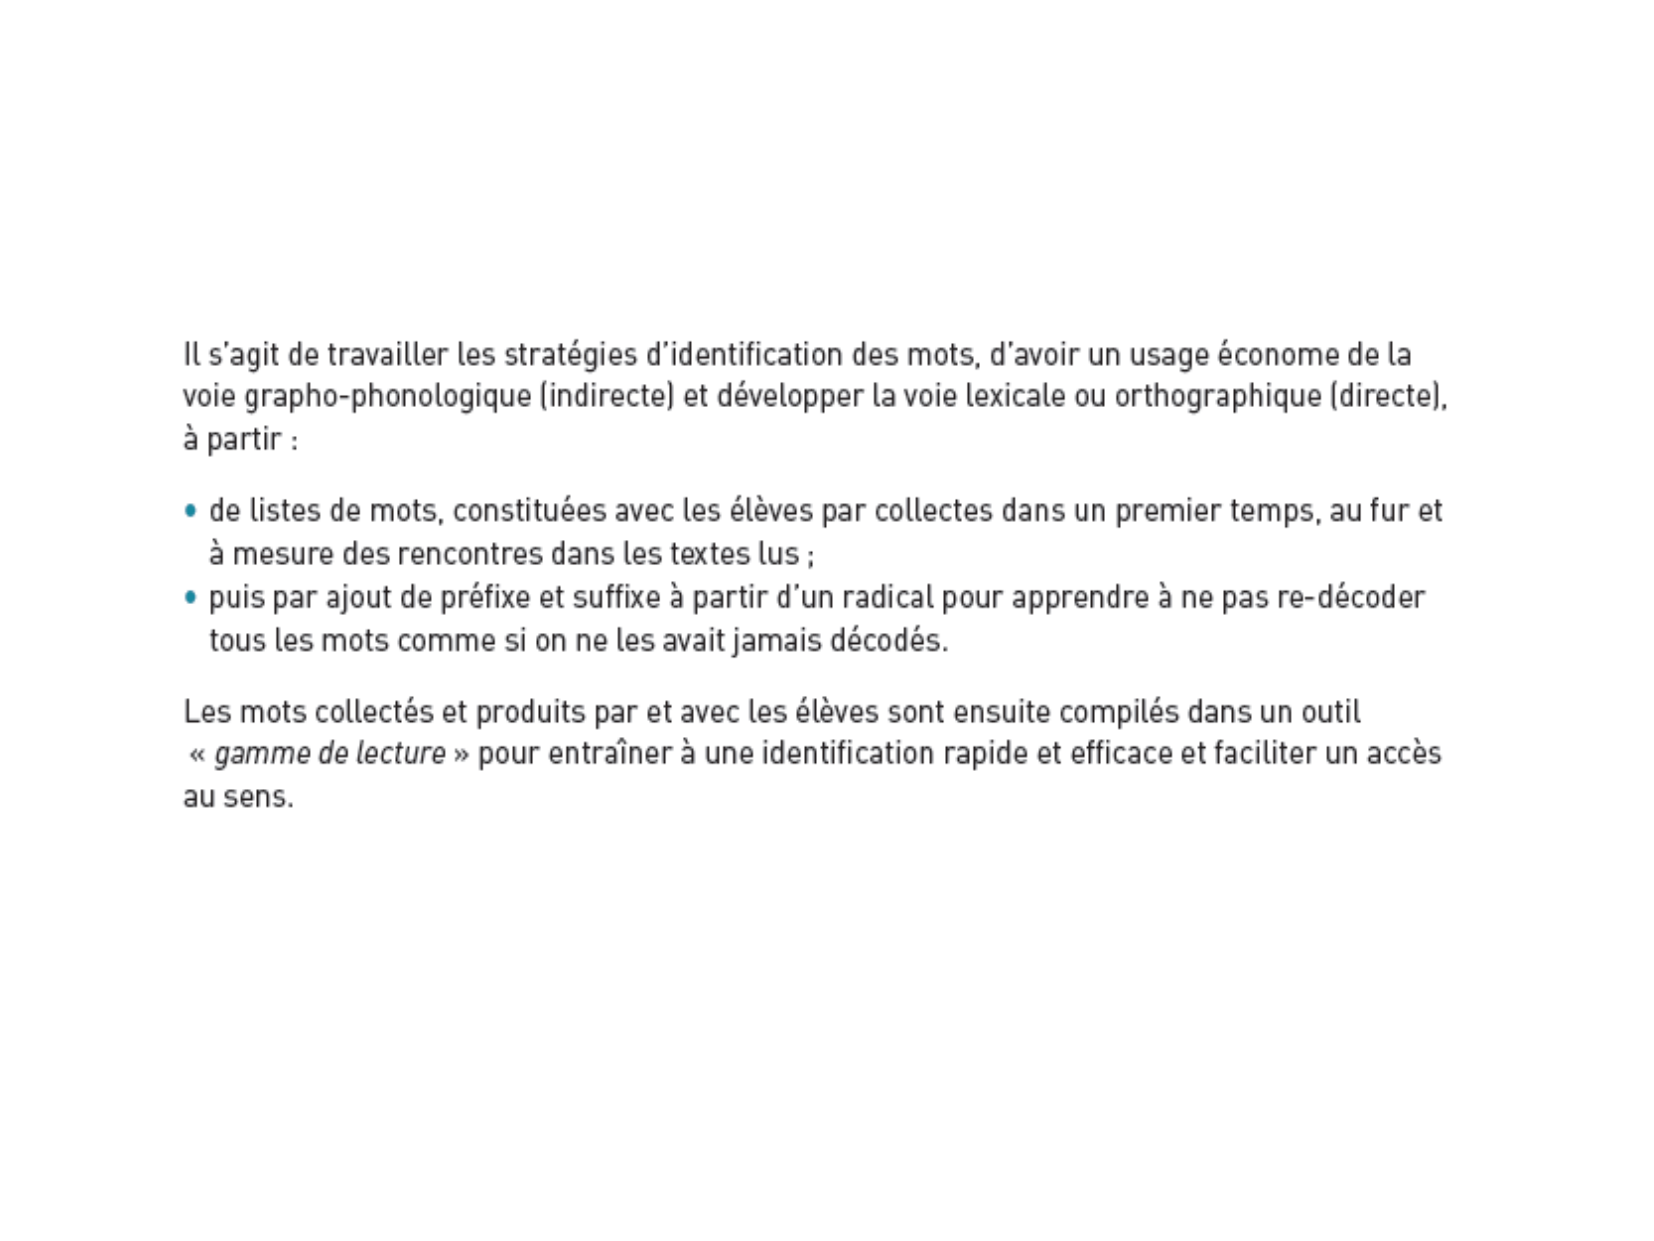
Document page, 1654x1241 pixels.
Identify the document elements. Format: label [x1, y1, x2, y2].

picture [118, 290, 1512, 957]
